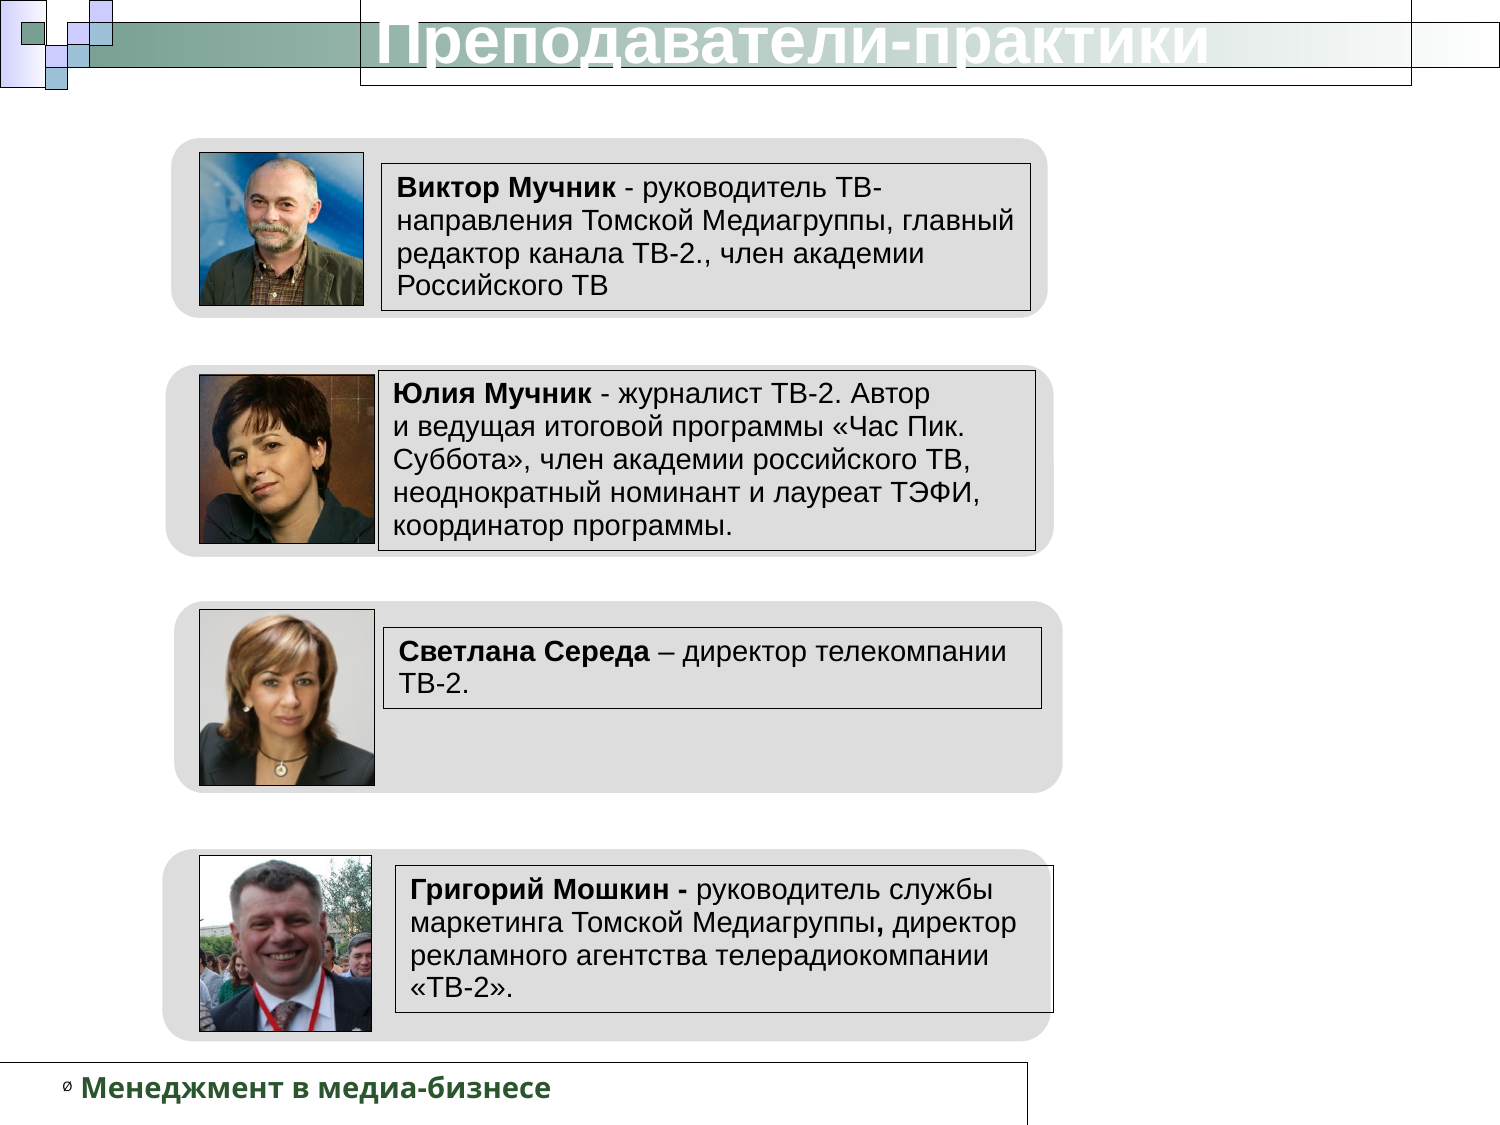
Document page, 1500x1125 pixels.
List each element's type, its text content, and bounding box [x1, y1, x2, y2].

text_box Виктор Мучник - руководитель ТВ-направления Томской Медиагруппы, главный редактор канала ТВ-2., член академии Российского ТВ [381, 163, 1031, 311]
picture [199, 152, 364, 306]
text_box [171, 597, 1066, 797]
text_box Юлия Мучник - журналист ТВ-2. Автор и ведущая итоговой программы «Час Пик. Суббота», член академии российского ТВ, неоднократный номинант и лауреат ТЭФИ, координатор программы. [378, 370, 1036, 551]
text_box [168, 135, 1051, 321]
text_box Менеджмент в медиа-бизнесе [0, 1062, 1028, 1125]
text_box [159, 846, 1054, 1045]
text_box Григорий Мошкин - руководитель службы маркетинга Томской Медиагруппы, директор рекламного агентства телерадиокомпании «ТВ-2». [395, 865, 1054, 1013]
text_box Светлана Середа – директор телекомпании ТВ-2. [383, 627, 1042, 709]
picture [199, 375, 375, 544]
picture [199, 855, 372, 1032]
text_box [162, 361, 1057, 560]
picture [199, 609, 375, 786]
text_box Преподаватели-практики [360, 0, 1412, 86]
